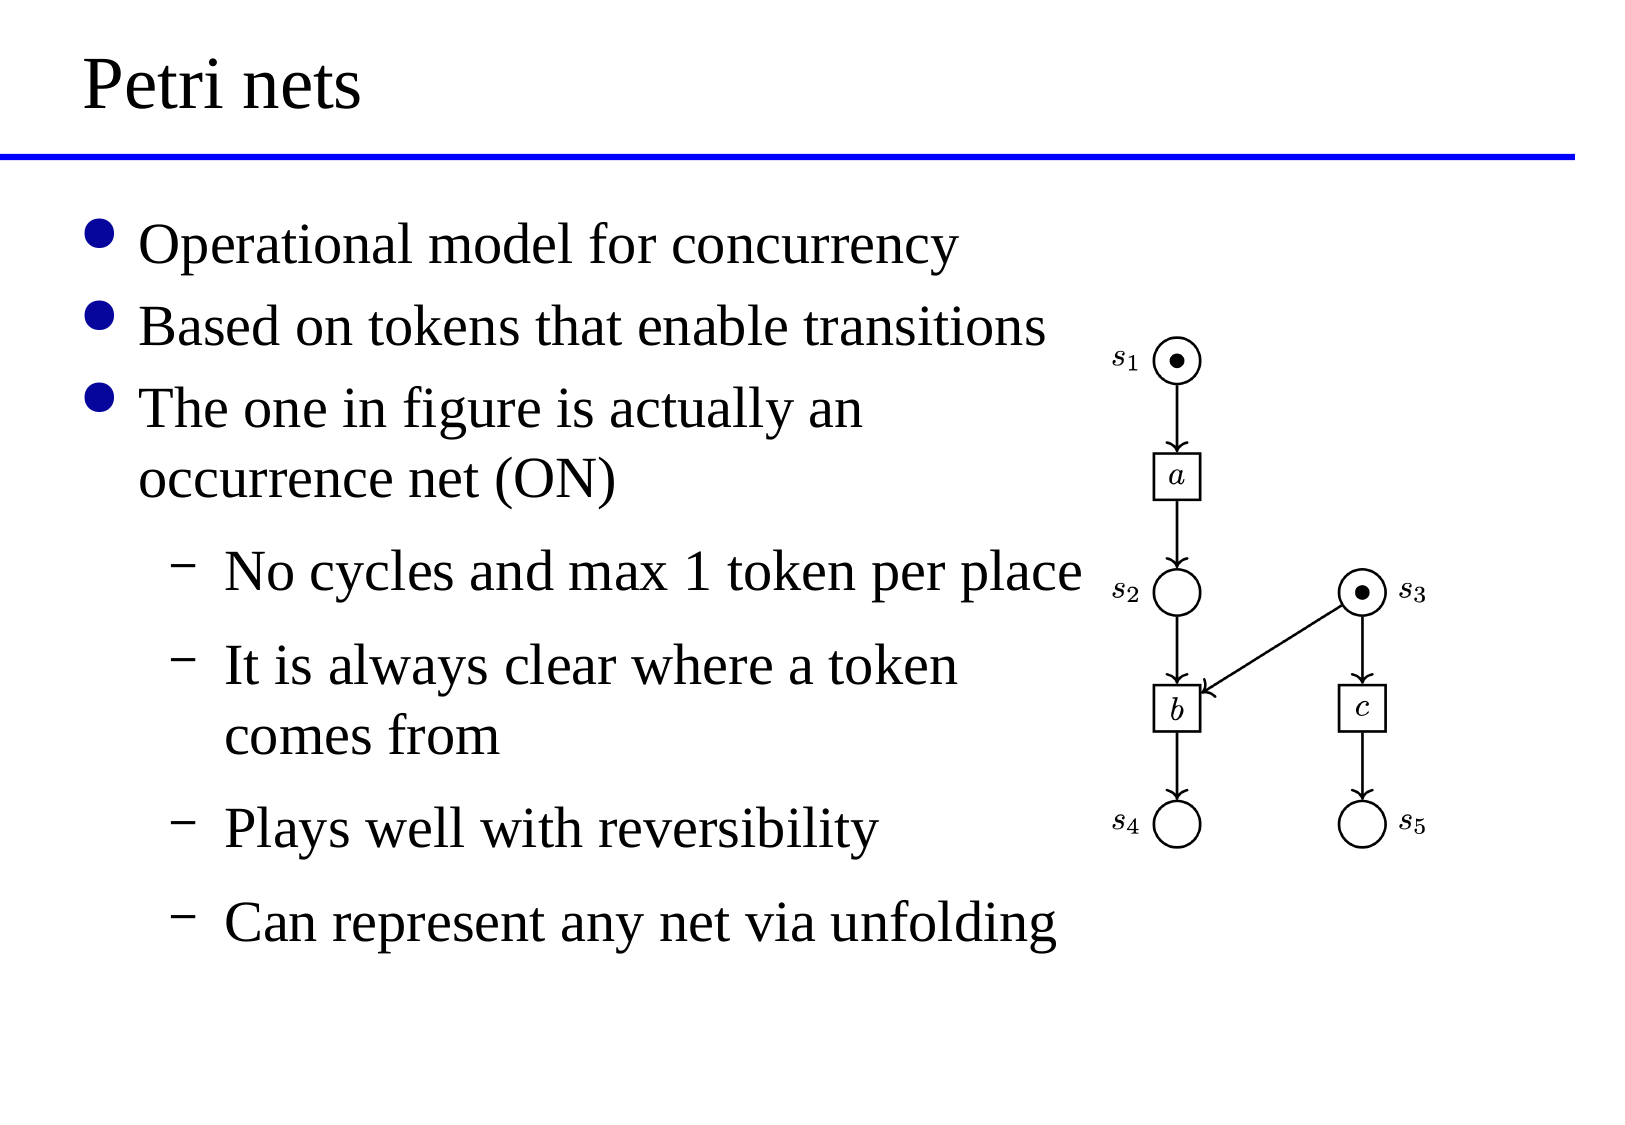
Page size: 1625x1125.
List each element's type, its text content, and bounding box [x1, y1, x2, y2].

list Operational model for concurrency Based on tokens that enable transitions The one in figure is actually an occurrence net (ON) No cycles and max 1 token per place It is always clear where a token comes from Plays well with reversibility Can represent any net via unfolding [67, 198, 1478, 1061]
title Petri nets [67, 27, 1544, 131]
picture [1086, 328, 1448, 863]
